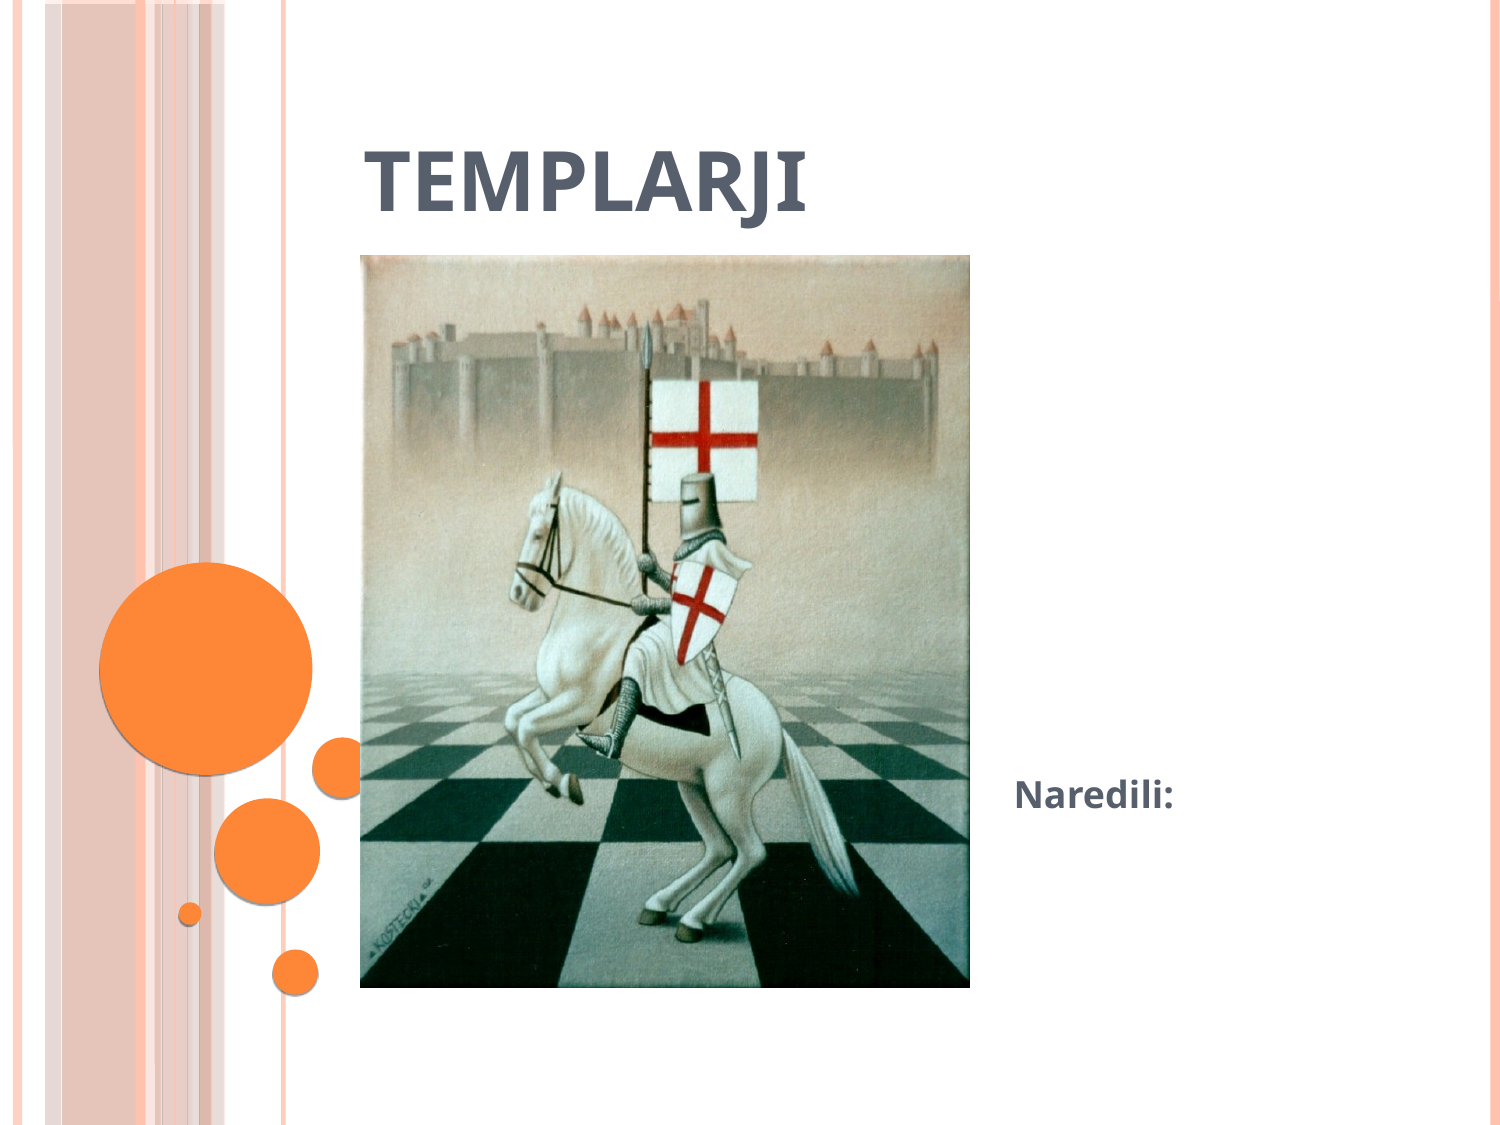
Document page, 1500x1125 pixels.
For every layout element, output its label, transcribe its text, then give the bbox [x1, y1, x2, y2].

title TEMPLARJI [348, 0, 1361, 236]
subtitle Naredili: [832, 763, 1500, 989]
picture [360, 255, 970, 988]
